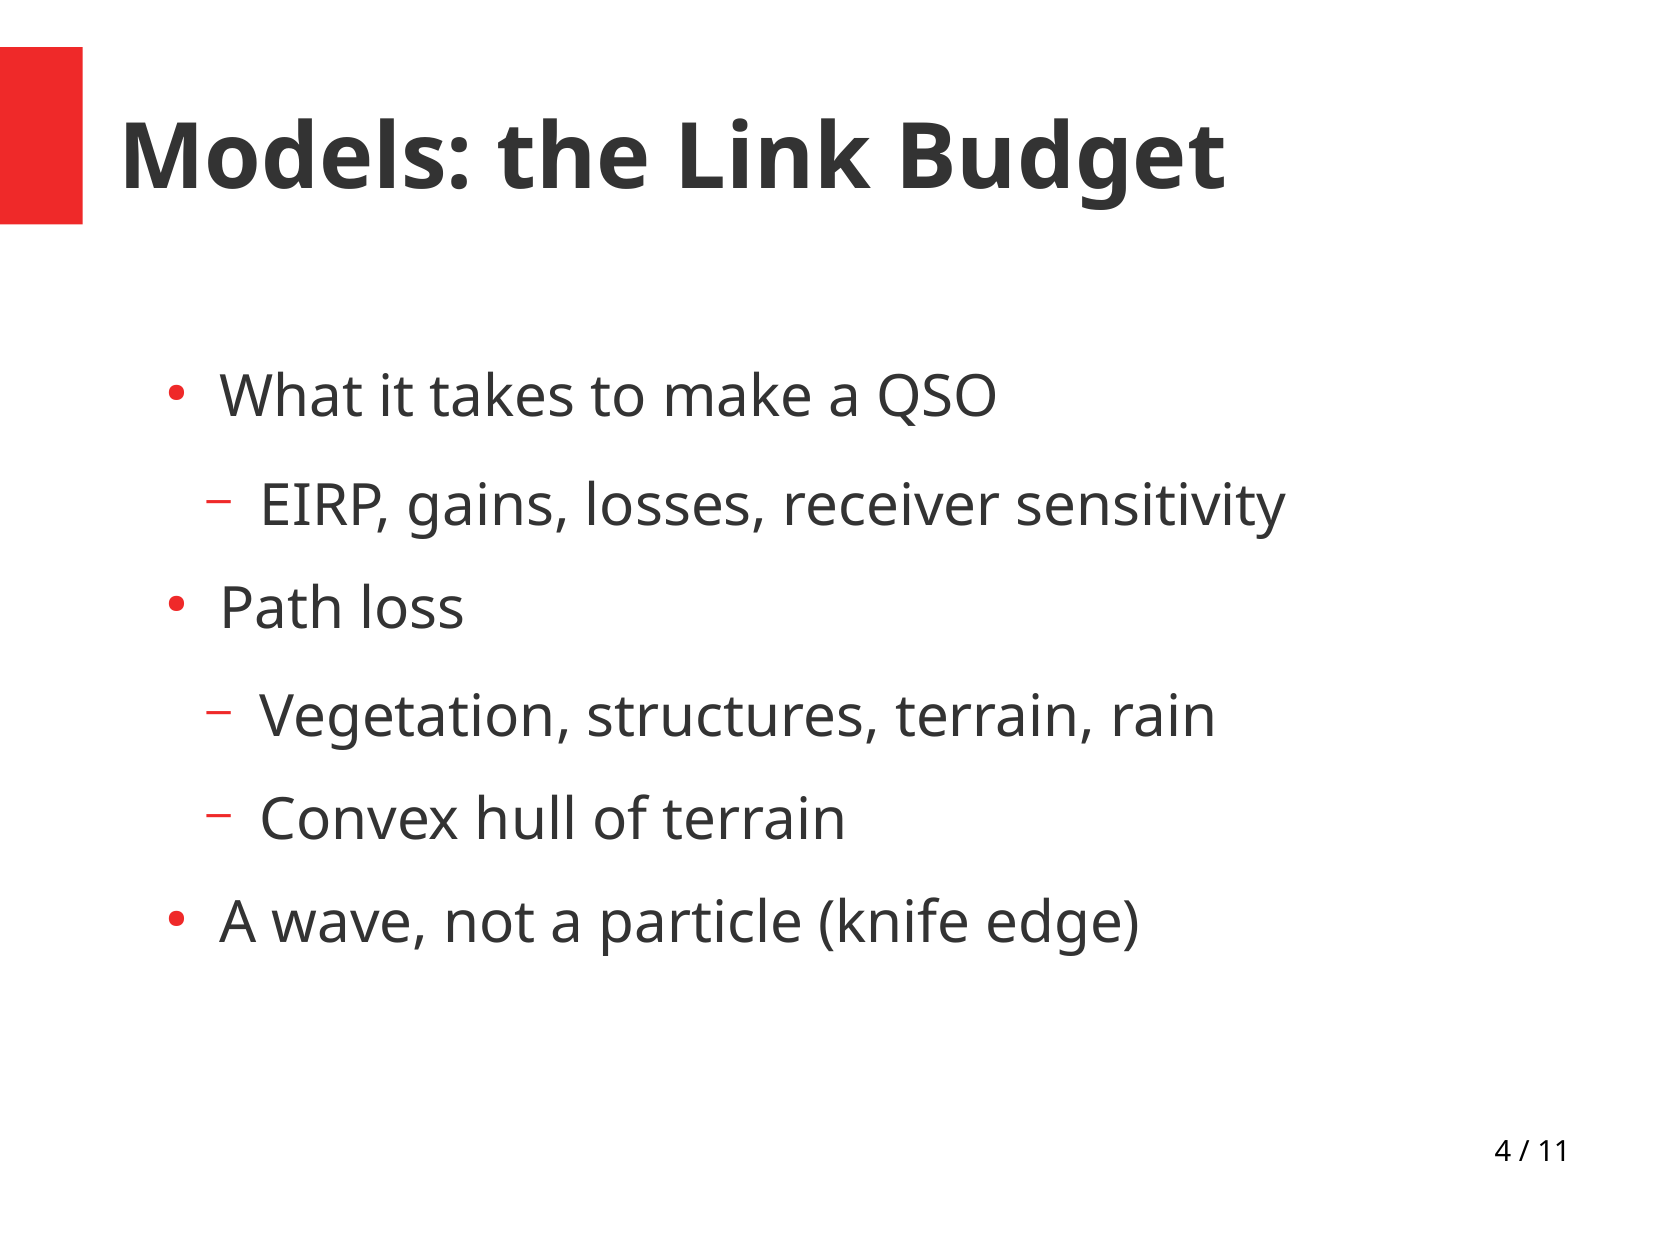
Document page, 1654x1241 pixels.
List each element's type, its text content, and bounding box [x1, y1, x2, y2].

list What it takes to make a QSO EIRP, gains, losses, receiver sensitivity Path loss Vegetation, structures, terrain, rain Convex hull of terrain A wave, not a particle (knife edge) [118, 354, 1536, 1074]
title Models: the Link Budget [118, 49, 1571, 257]
